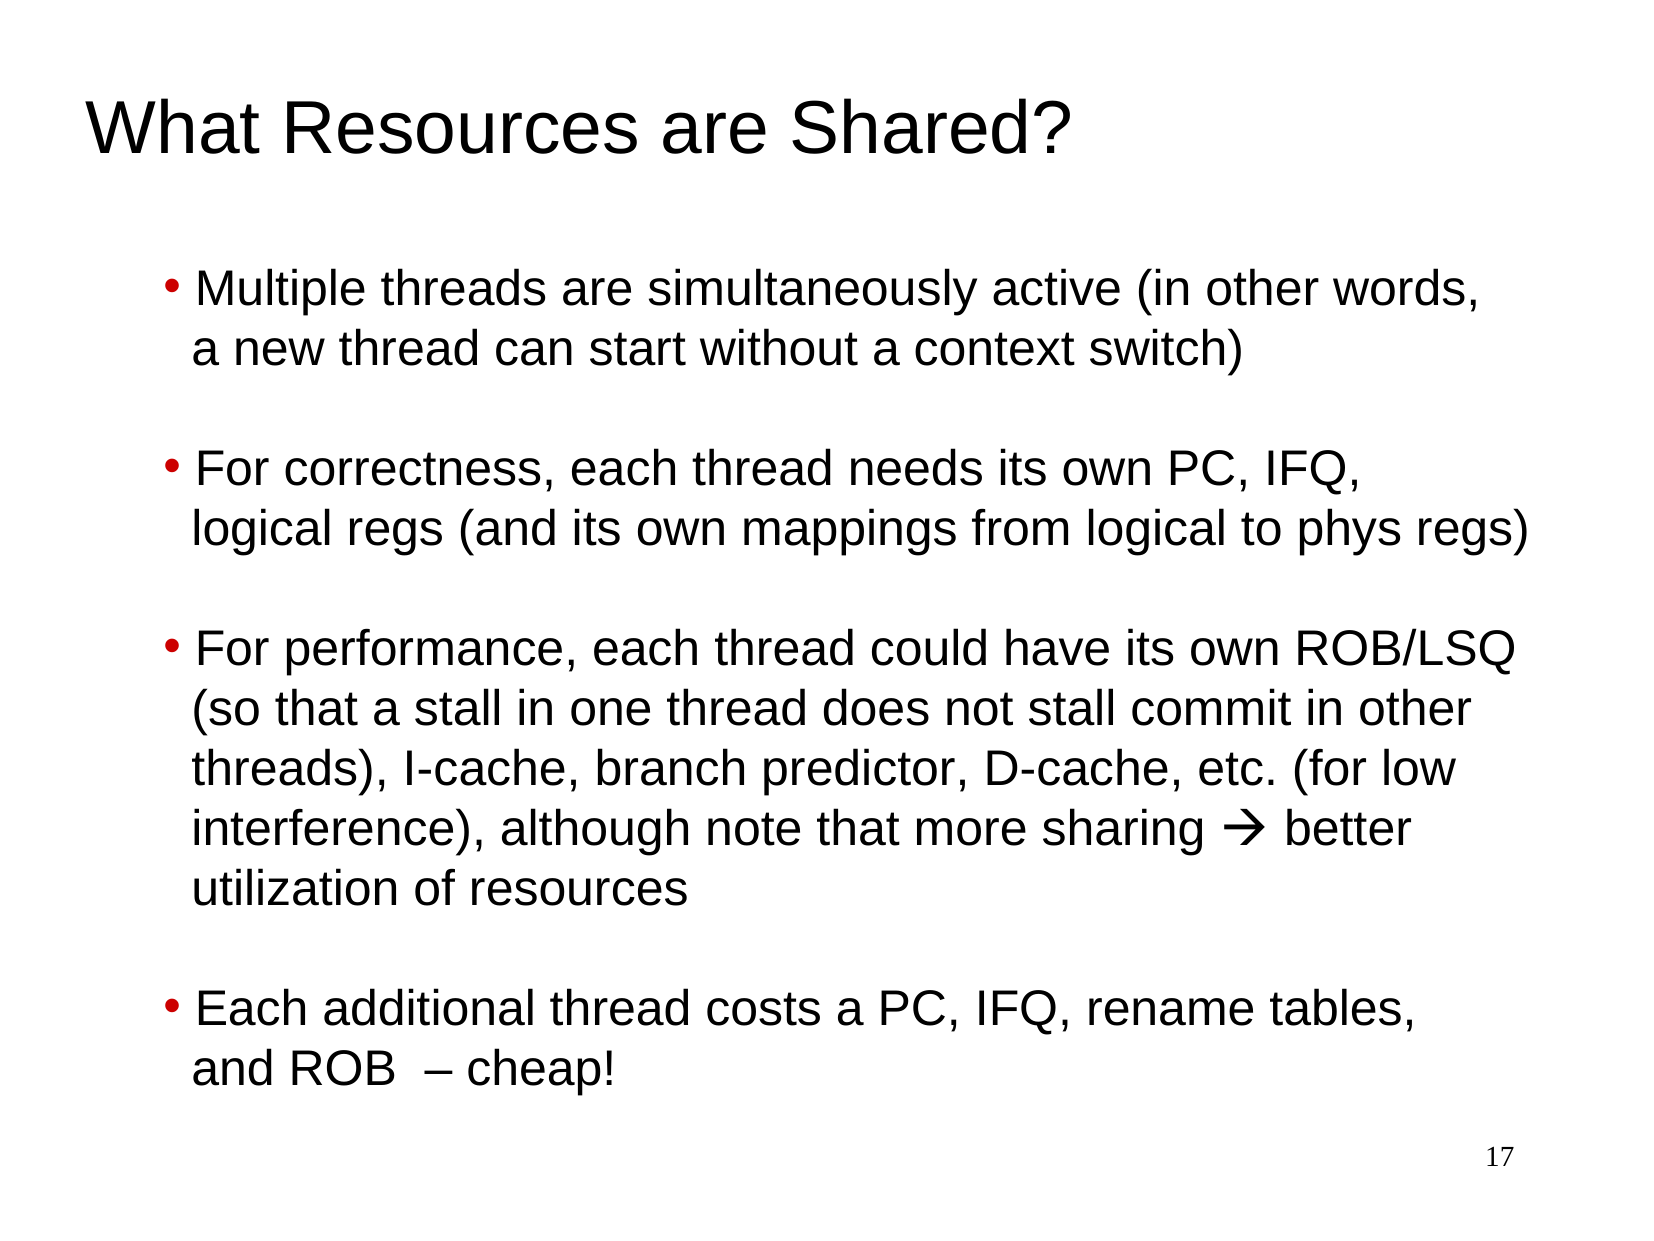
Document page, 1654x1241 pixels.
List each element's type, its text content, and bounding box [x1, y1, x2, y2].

text_box <number> [1184, 1129, 1530, 1213]
text_box Multiple threads are simultaneously active (in other words, a new thread can start without a context switch) For correctness, each thread needs its own PC, IFQ, logical regs (and its own mappings from logical to phys regs) For performance, each thread could have its own ROB/LSQ (so that a stall in one thread does not stall commit in other threads), I-cache, branch predictor, D-cache, etc. (for low interference), although note that more sharing  better utilization of resources Each additional thread costs a PC, IFQ, rename tables, and ROB – cheap! [148, 247, 1546, 1104]
text_box What Resources are Shared? [70, 71, 1089, 177]
